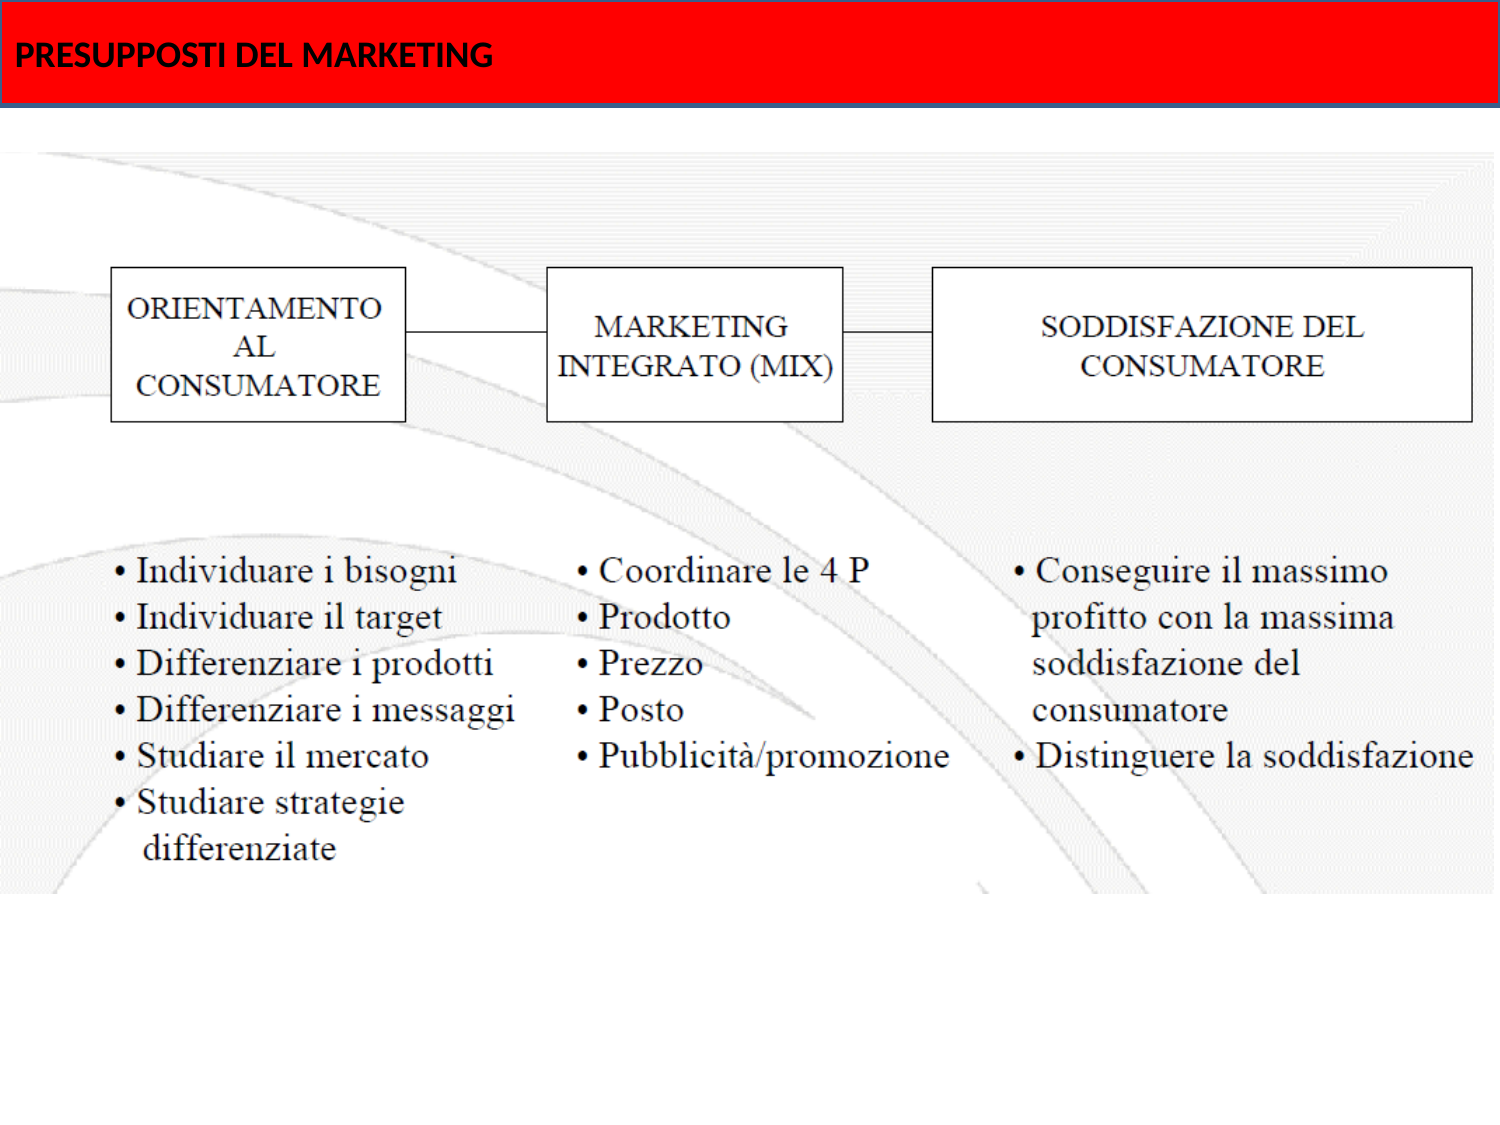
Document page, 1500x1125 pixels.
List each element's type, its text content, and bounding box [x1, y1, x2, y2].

picture [0, 152, 1494, 894]
text_box PRESUPPOSTI DEL MARKETING [0, 0, 1500, 106]
